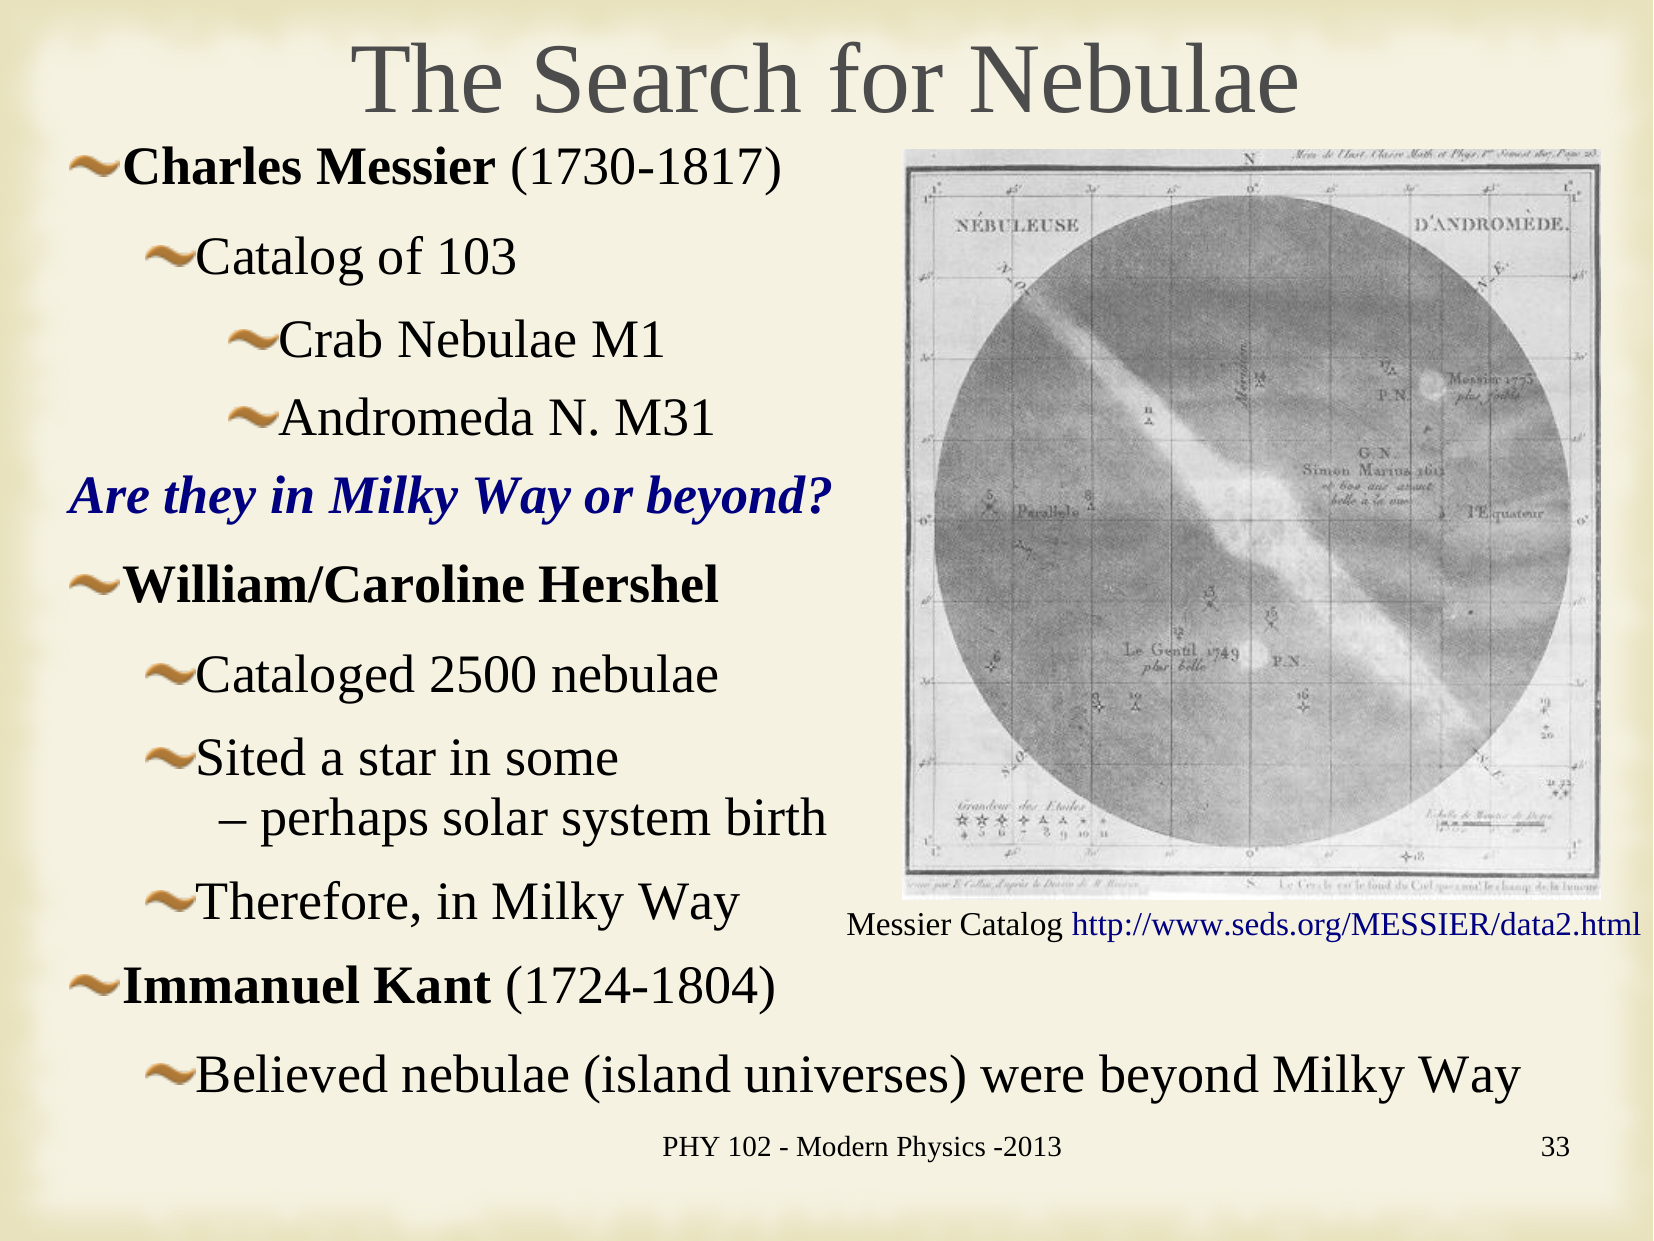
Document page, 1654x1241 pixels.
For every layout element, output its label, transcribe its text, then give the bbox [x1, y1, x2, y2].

picture [902, 0, 1653, 905]
picture [0, 0, 1653, 1241]
title The Search for Nebulae [82, 0, 1571, 149]
list Charles Messier (1730-1817) Catalog of 103 Crab Nebulae M1 Andromeda N. M31 Are they in Milky Way or beyond? William/Caroline Hershel Cataloged 2500 nebulae Sited a star in some – perhaps solar system birth Therefore, in Milky Way Immanuel Kant (1724-1804) Believed nebulae (island universes) were beyond Milky Way [51, 136, 1547, 1118]
text_box Messier Catalog http://www.seds.org/MESSIER/data2.html [828, 905, 1653, 962]
